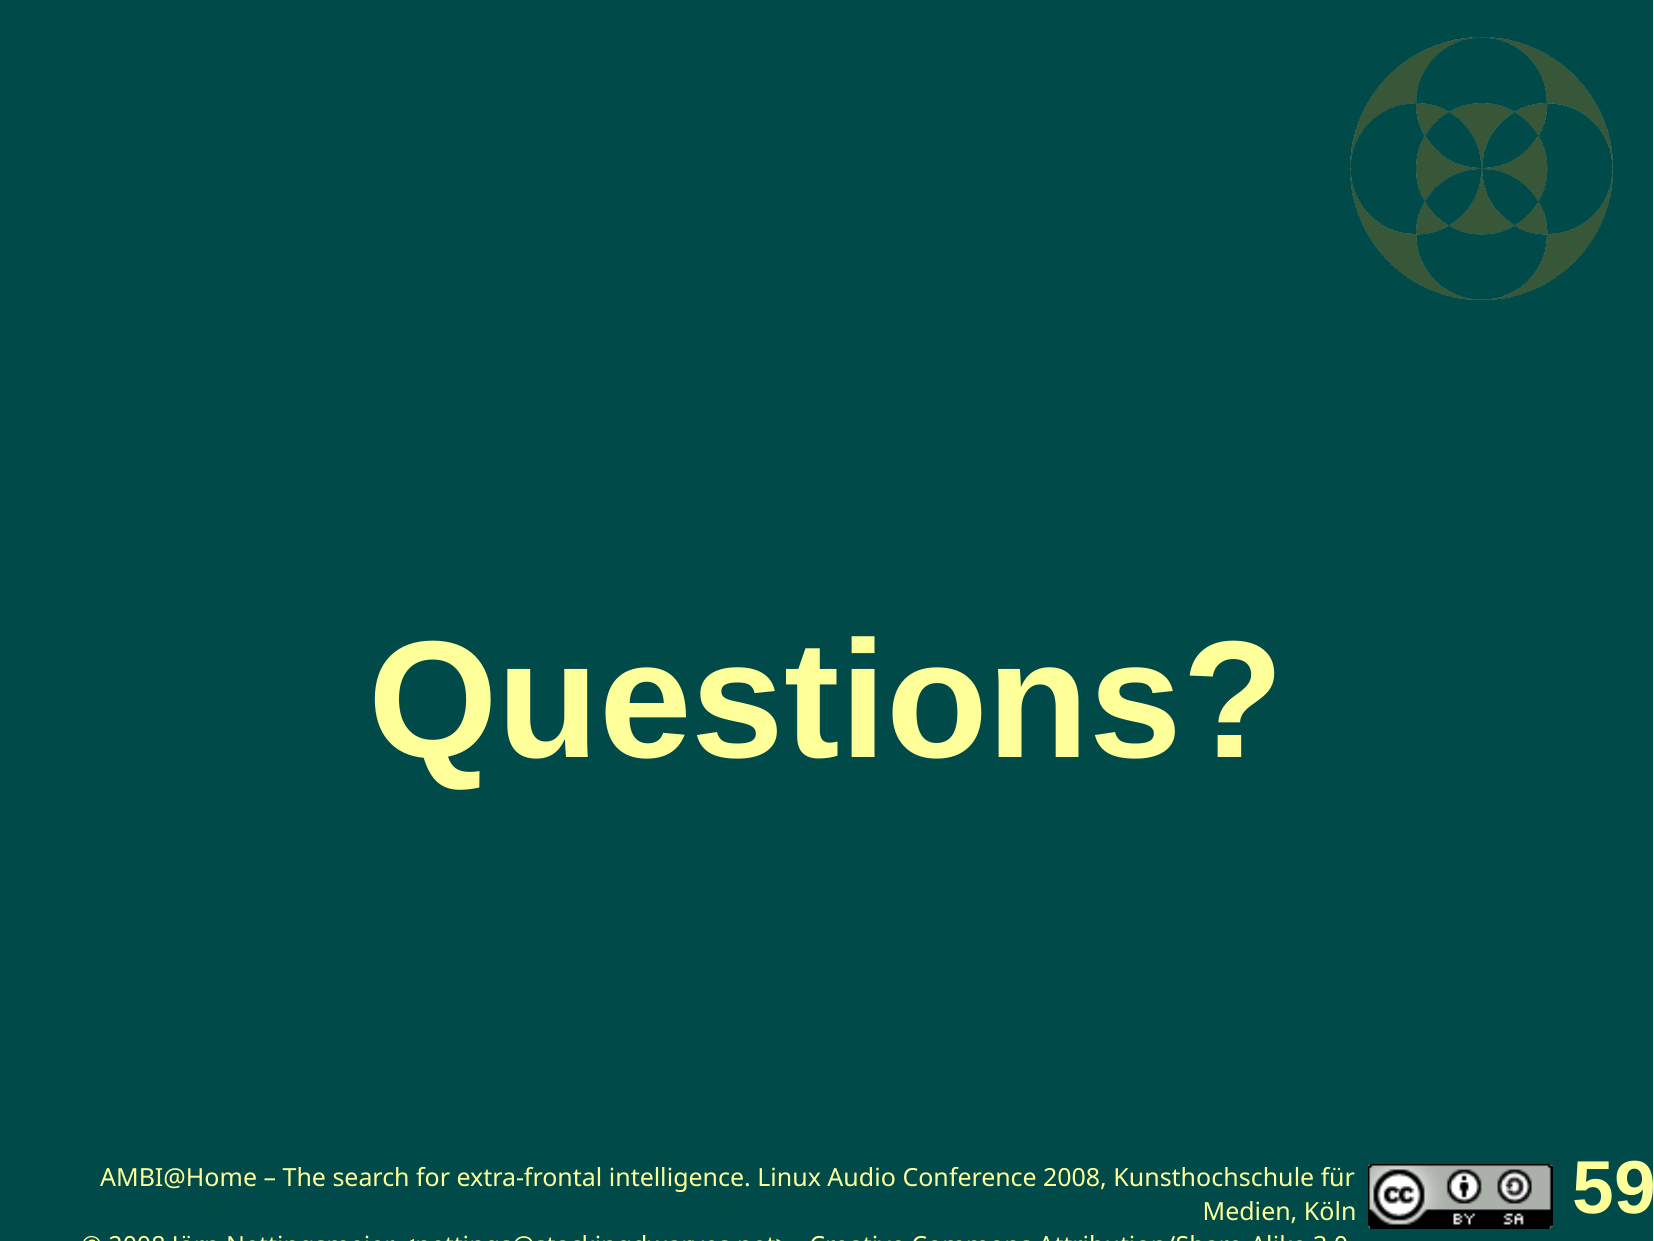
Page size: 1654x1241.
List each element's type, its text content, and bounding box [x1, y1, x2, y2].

subtitle Questions? [82, 297, 1571, 1102]
picture [1350, 37, 1613, 300]
picture [1368, 1164, 1553, 1229]
